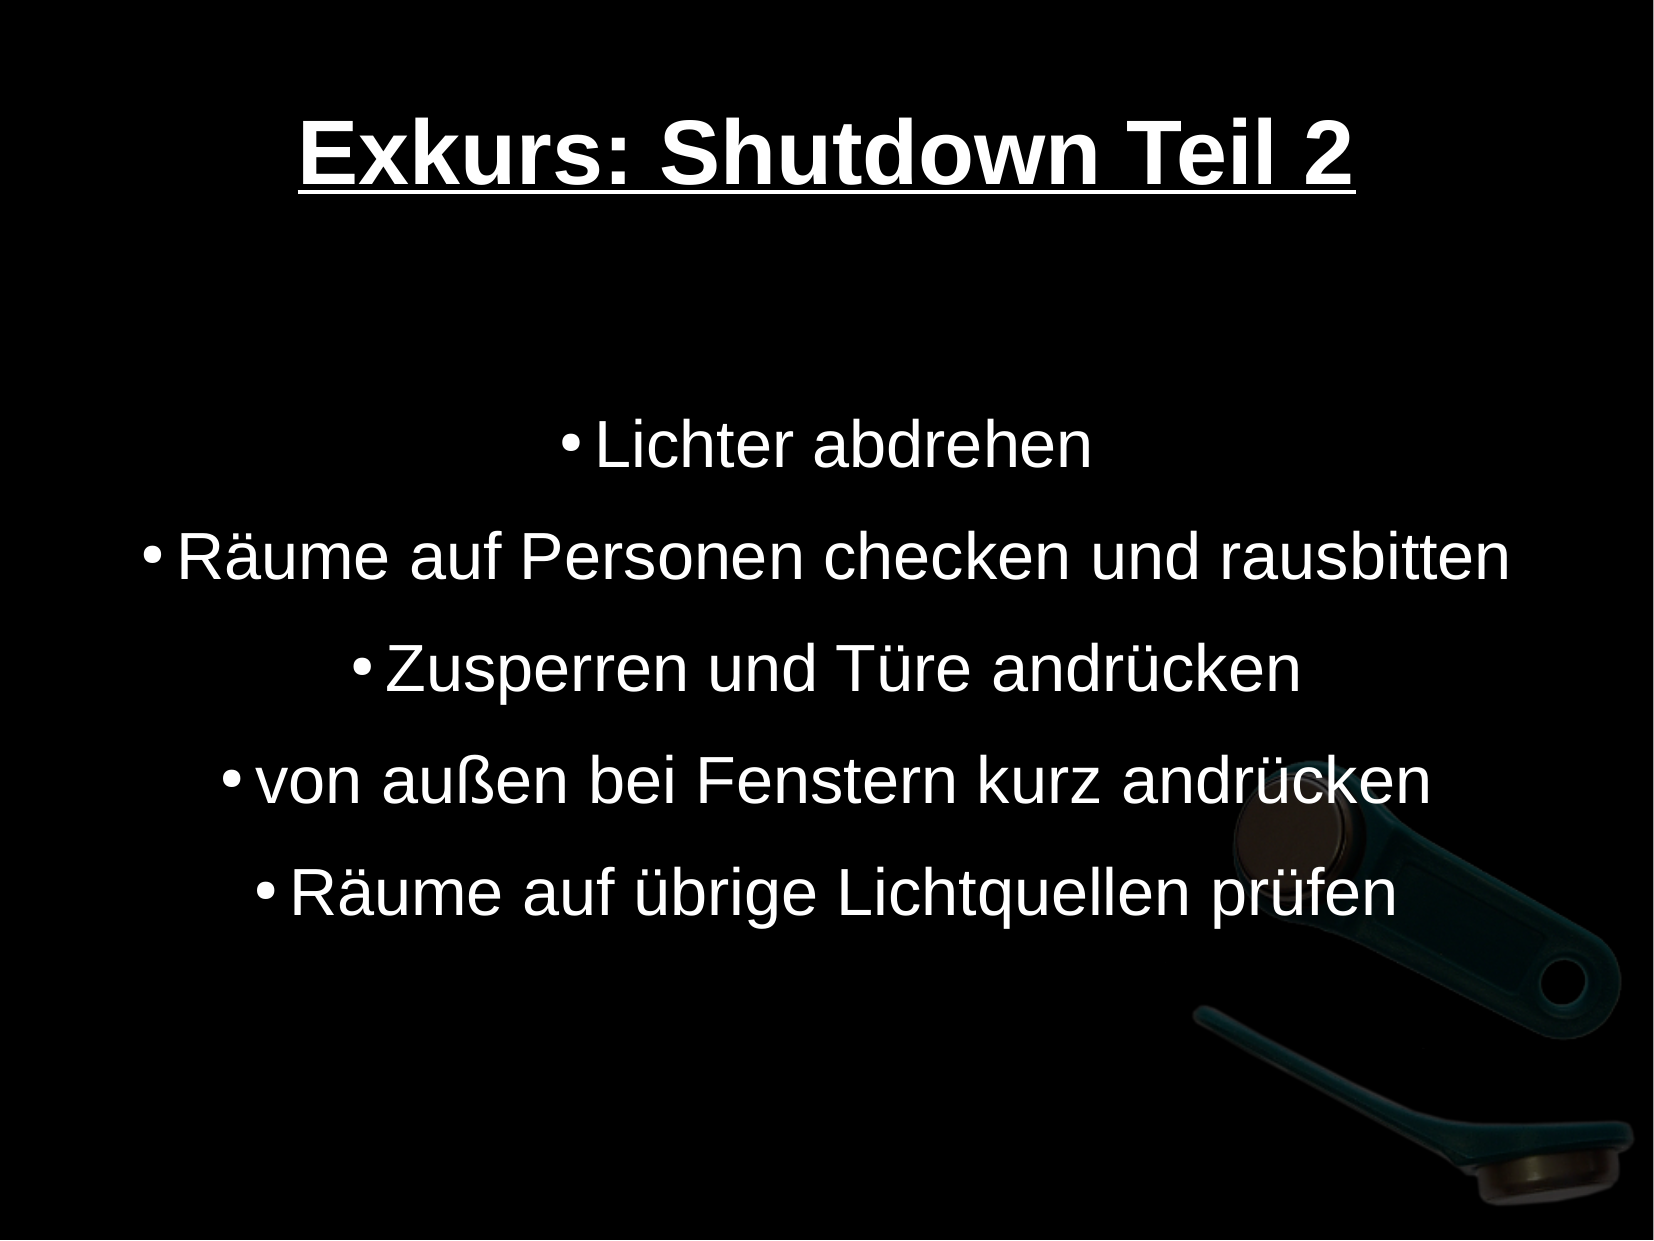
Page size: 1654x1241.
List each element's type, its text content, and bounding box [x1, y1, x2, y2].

subtitle Lichter abdrehen Räume auf Personen checken und rausbitten Zusperren und Türe andrücken von außen bei Fenstern kurz andrücken Räume auf übrige Lichtquellen prüfen [82, 290, 1571, 1010]
picture [1150, 732, 1654, 1236]
title Exkurs: Shutdown Teil 2 [82, 49, 1571, 257]
